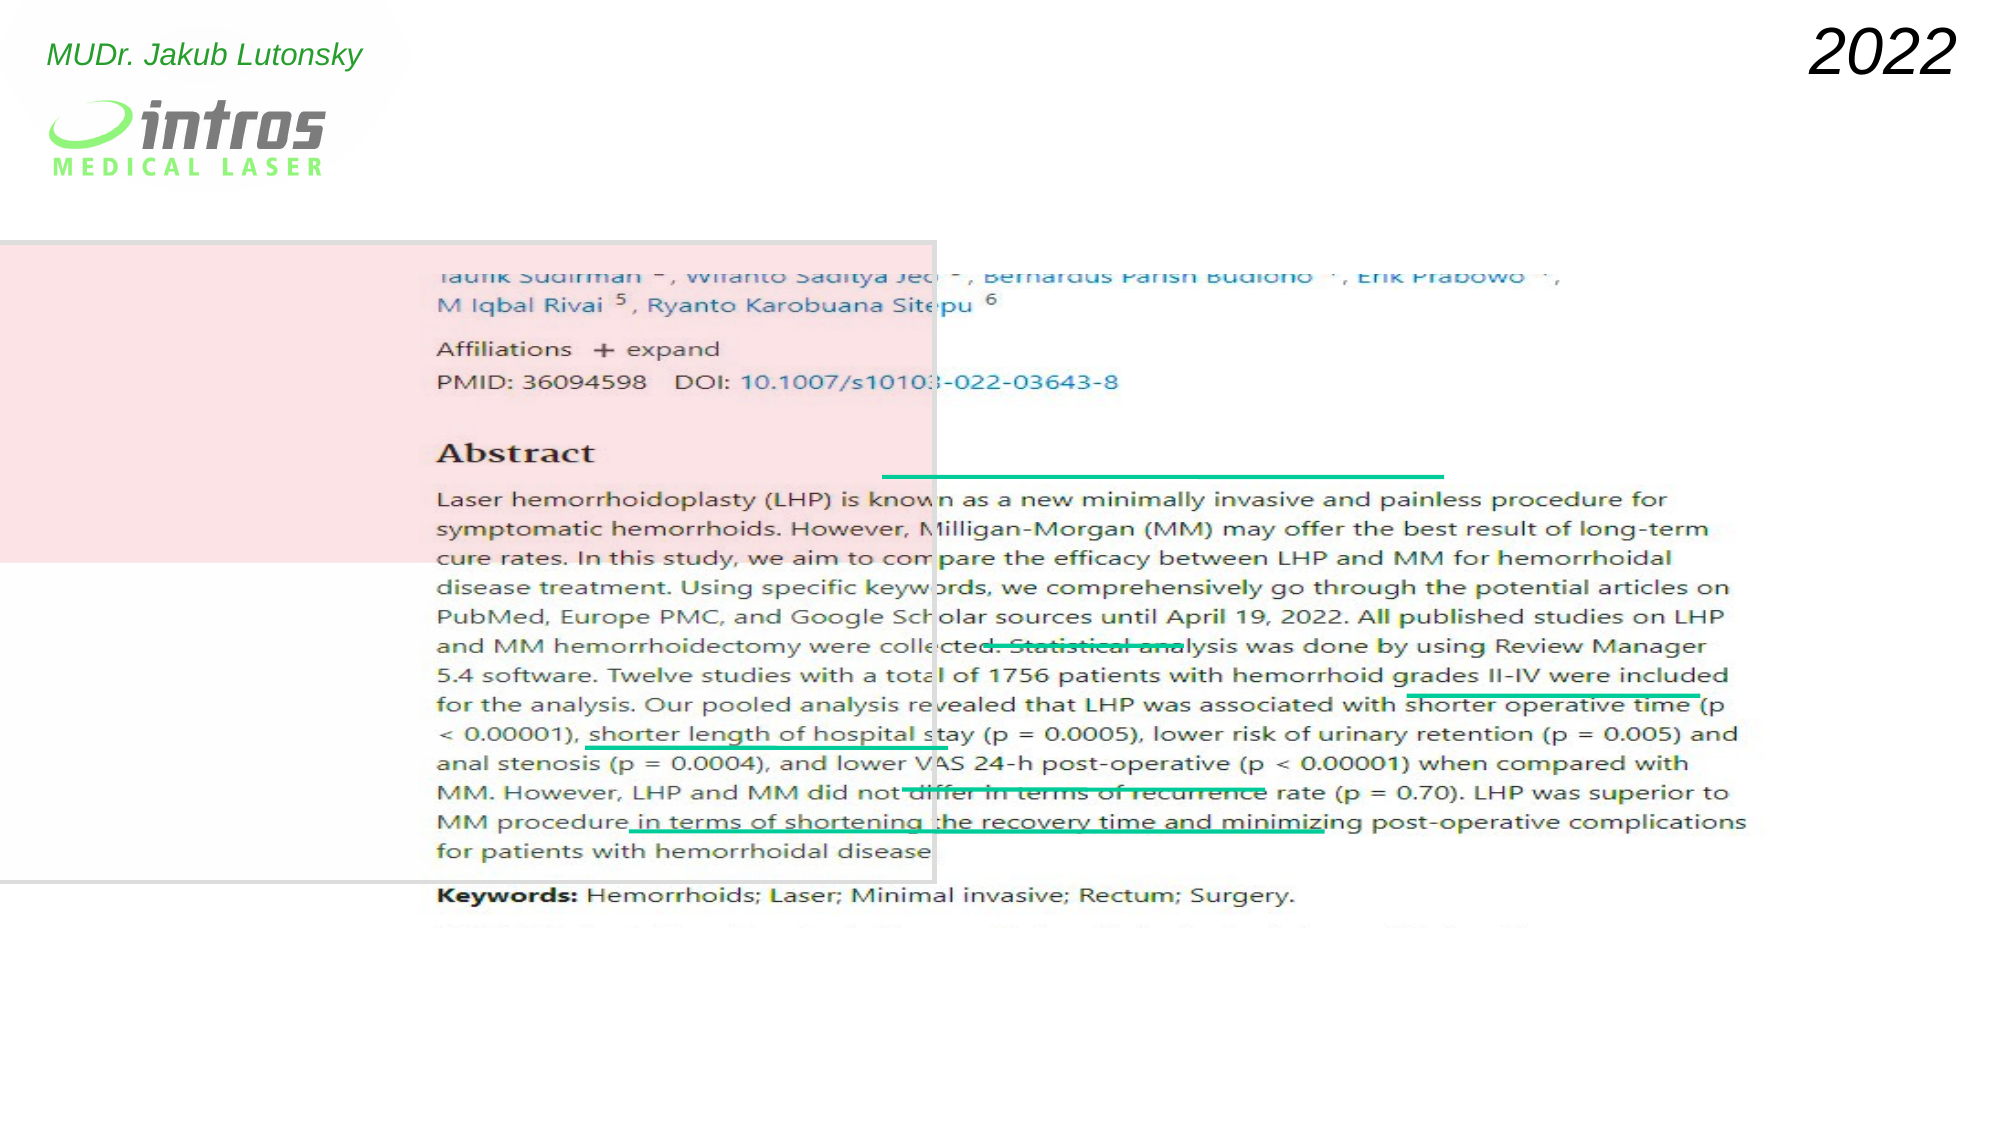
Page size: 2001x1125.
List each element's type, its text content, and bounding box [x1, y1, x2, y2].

picture [419, 274, 1810, 928]
picture [0, 244, 933, 881]
text_box 2022 [1802, 7, 2000, 97]
